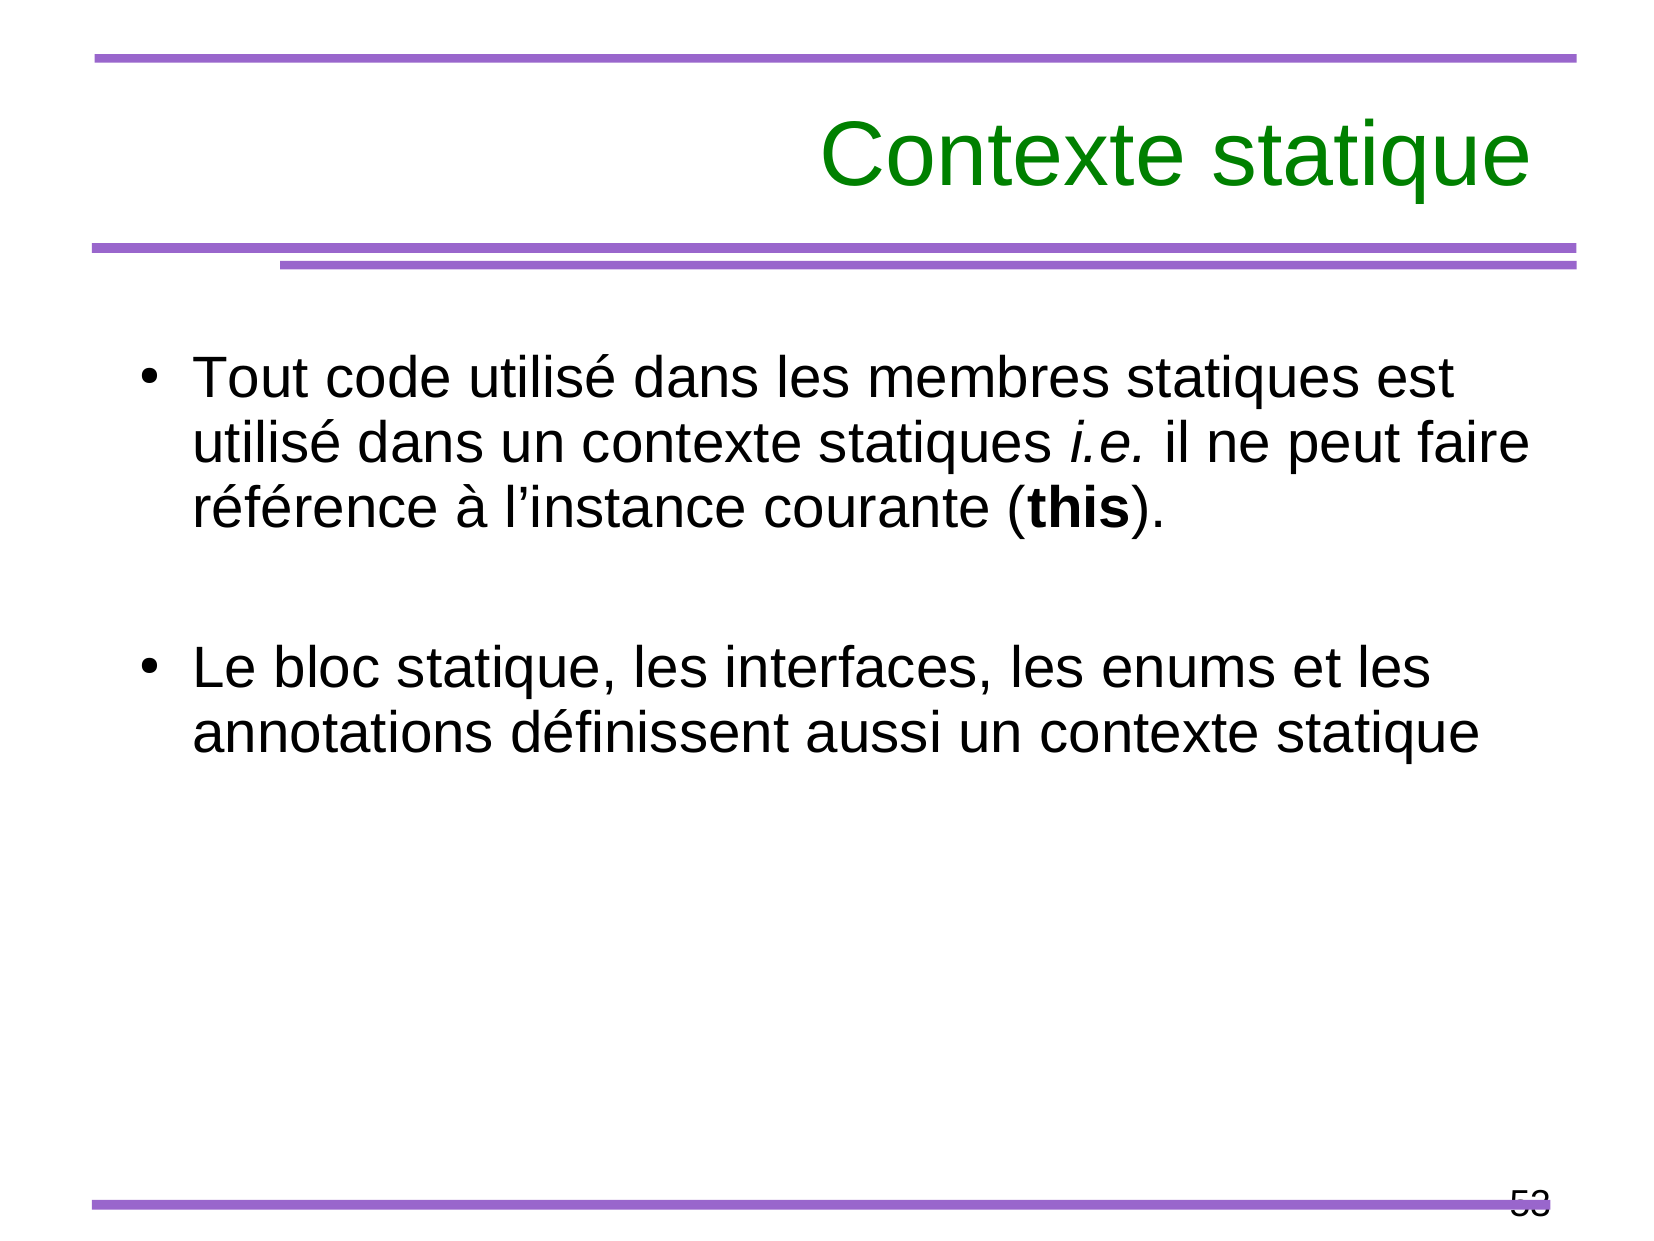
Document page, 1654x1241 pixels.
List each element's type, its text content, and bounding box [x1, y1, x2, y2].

title Contexte statique [121, 49, 1534, 257]
list Tout code utilisé dans les membres statiques est utilisé dans un contexte statiques i.e. il ne peut faire référence à l’instance courante (this). Le bloc statique, les interfaces, les enums et les annotations définissent aussi un contexte statique [121, 344, 1534, 1127]
